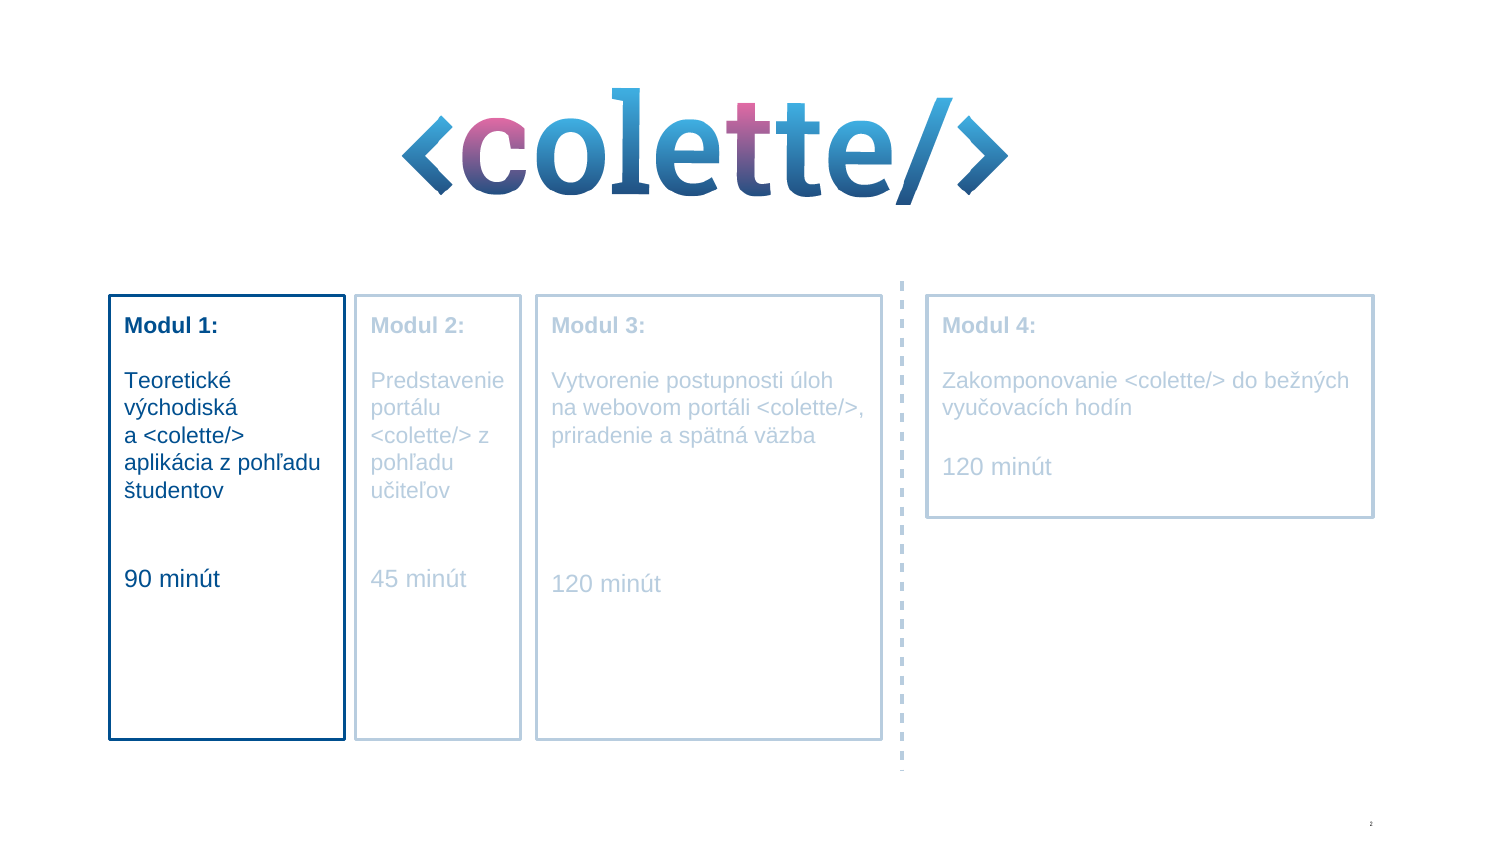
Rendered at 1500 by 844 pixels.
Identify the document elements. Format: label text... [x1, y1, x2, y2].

text_box ‹#› [1364, 819, 1478, 833]
text_box Modul 1: Teoretické východiská a <colette/> aplikácia z pohľadu študentov 90 minút [109, 295, 345, 740]
picture [306, 13, 1103, 279]
text_box [349, 271, 1386, 800]
